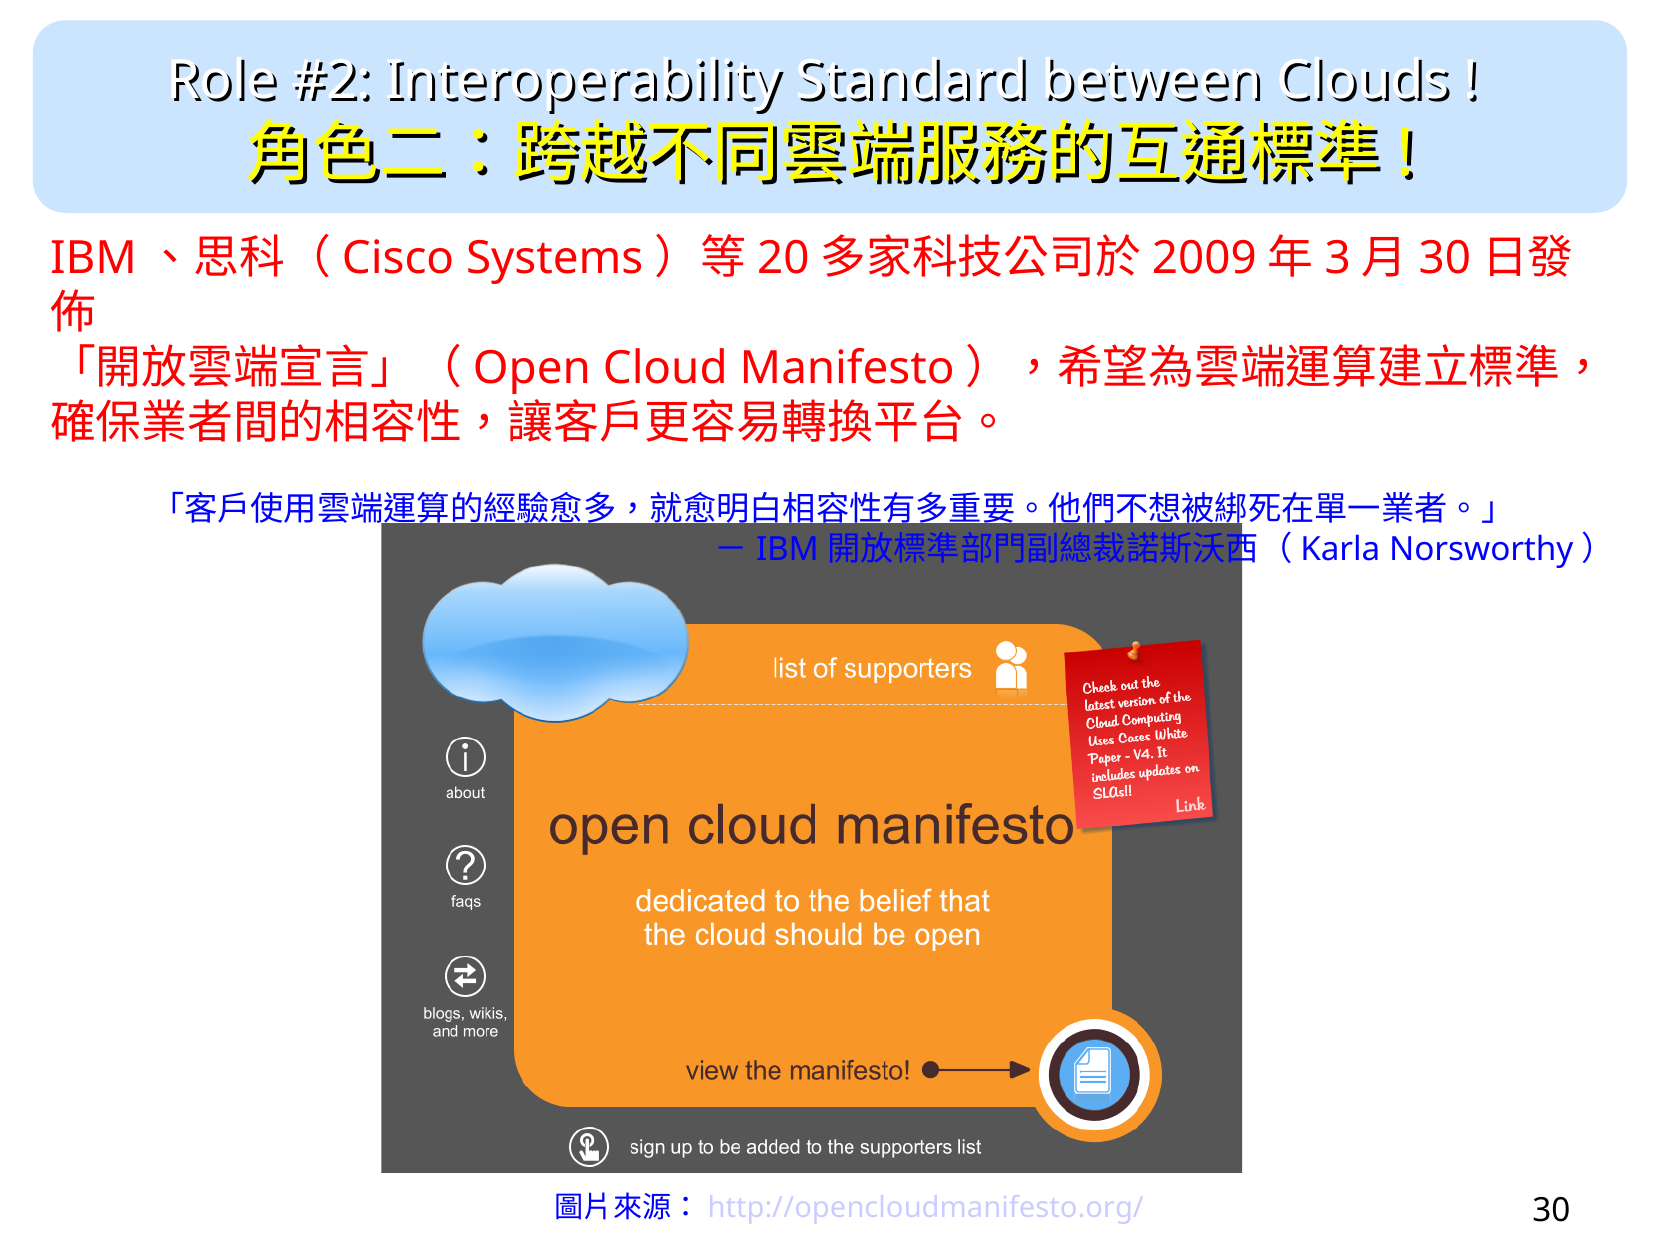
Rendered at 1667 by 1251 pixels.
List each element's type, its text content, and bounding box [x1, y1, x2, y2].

picture [381, 523, 1243, 1173]
picture [1231, 544, 1243, 558]
text_box Role #2: Interoperability Standard between Clouds ! 角色二：跨越不同雲端服務的互通標準! [32, 20, 1628, 213]
picture [1231, 544, 1237, 552]
text_box 圖片來源：http://opencloudmanifesto.org/ [397, 1180, 1302, 1231]
text_box IBM、思科（Cisco Systems）等20多家科技公司於2009年3月30日發佈 「開放雲端宣言」（Open Cloud Manifesto），希望為雲端運算建立標準， 確保業者間的相容性，讓客戶更容易轉換平台。 「客戶使用雲端運算的經驗愈多，就愈明白相容性有多重要。他們不想被綁死在單一業者。」 －IBM開放標準部門副總裁諾斯沃西（Karla Norsworthy） [35, 219, 1630, 405]
